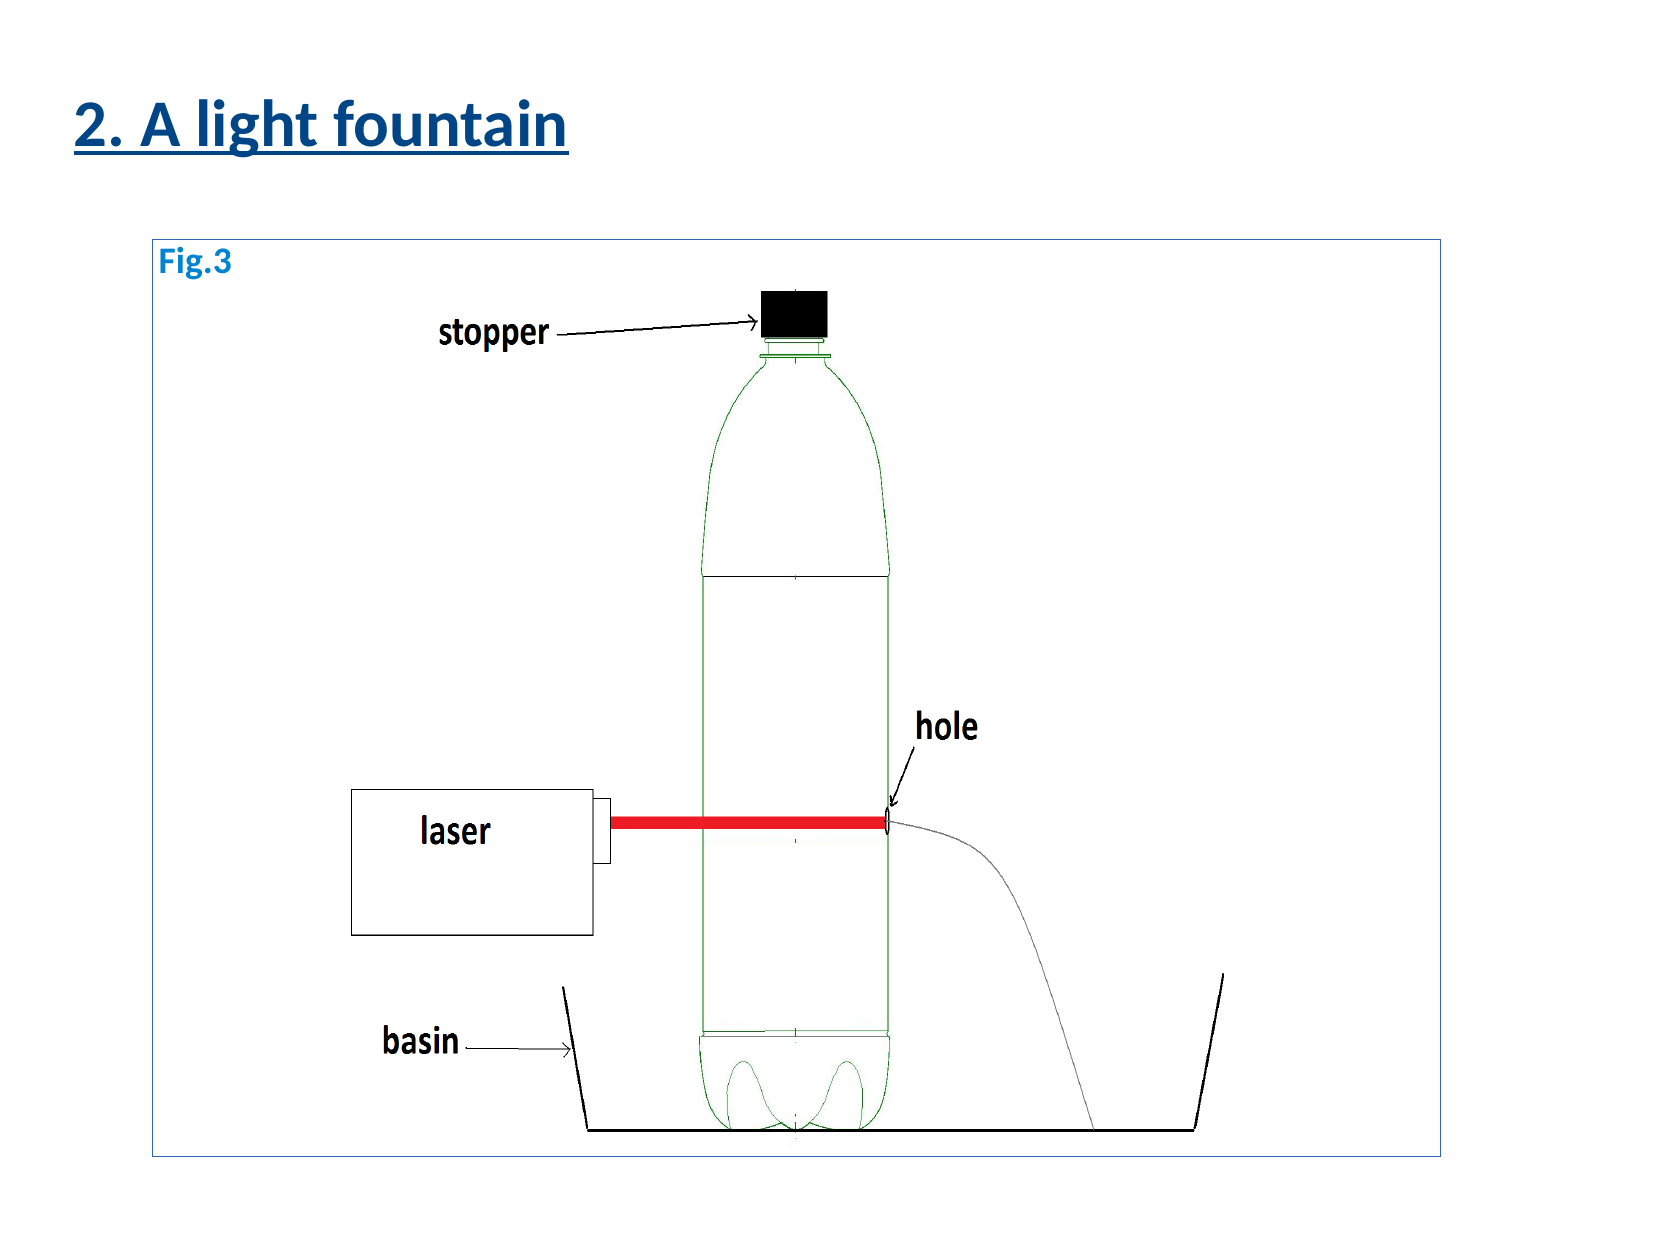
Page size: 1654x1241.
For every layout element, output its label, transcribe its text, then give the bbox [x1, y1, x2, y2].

text_box 2. A light fountain [58, 89, 1522, 186]
text_box Fig.3 [152, 239, 1441, 1157]
picture [344, 285, 1241, 1151]
